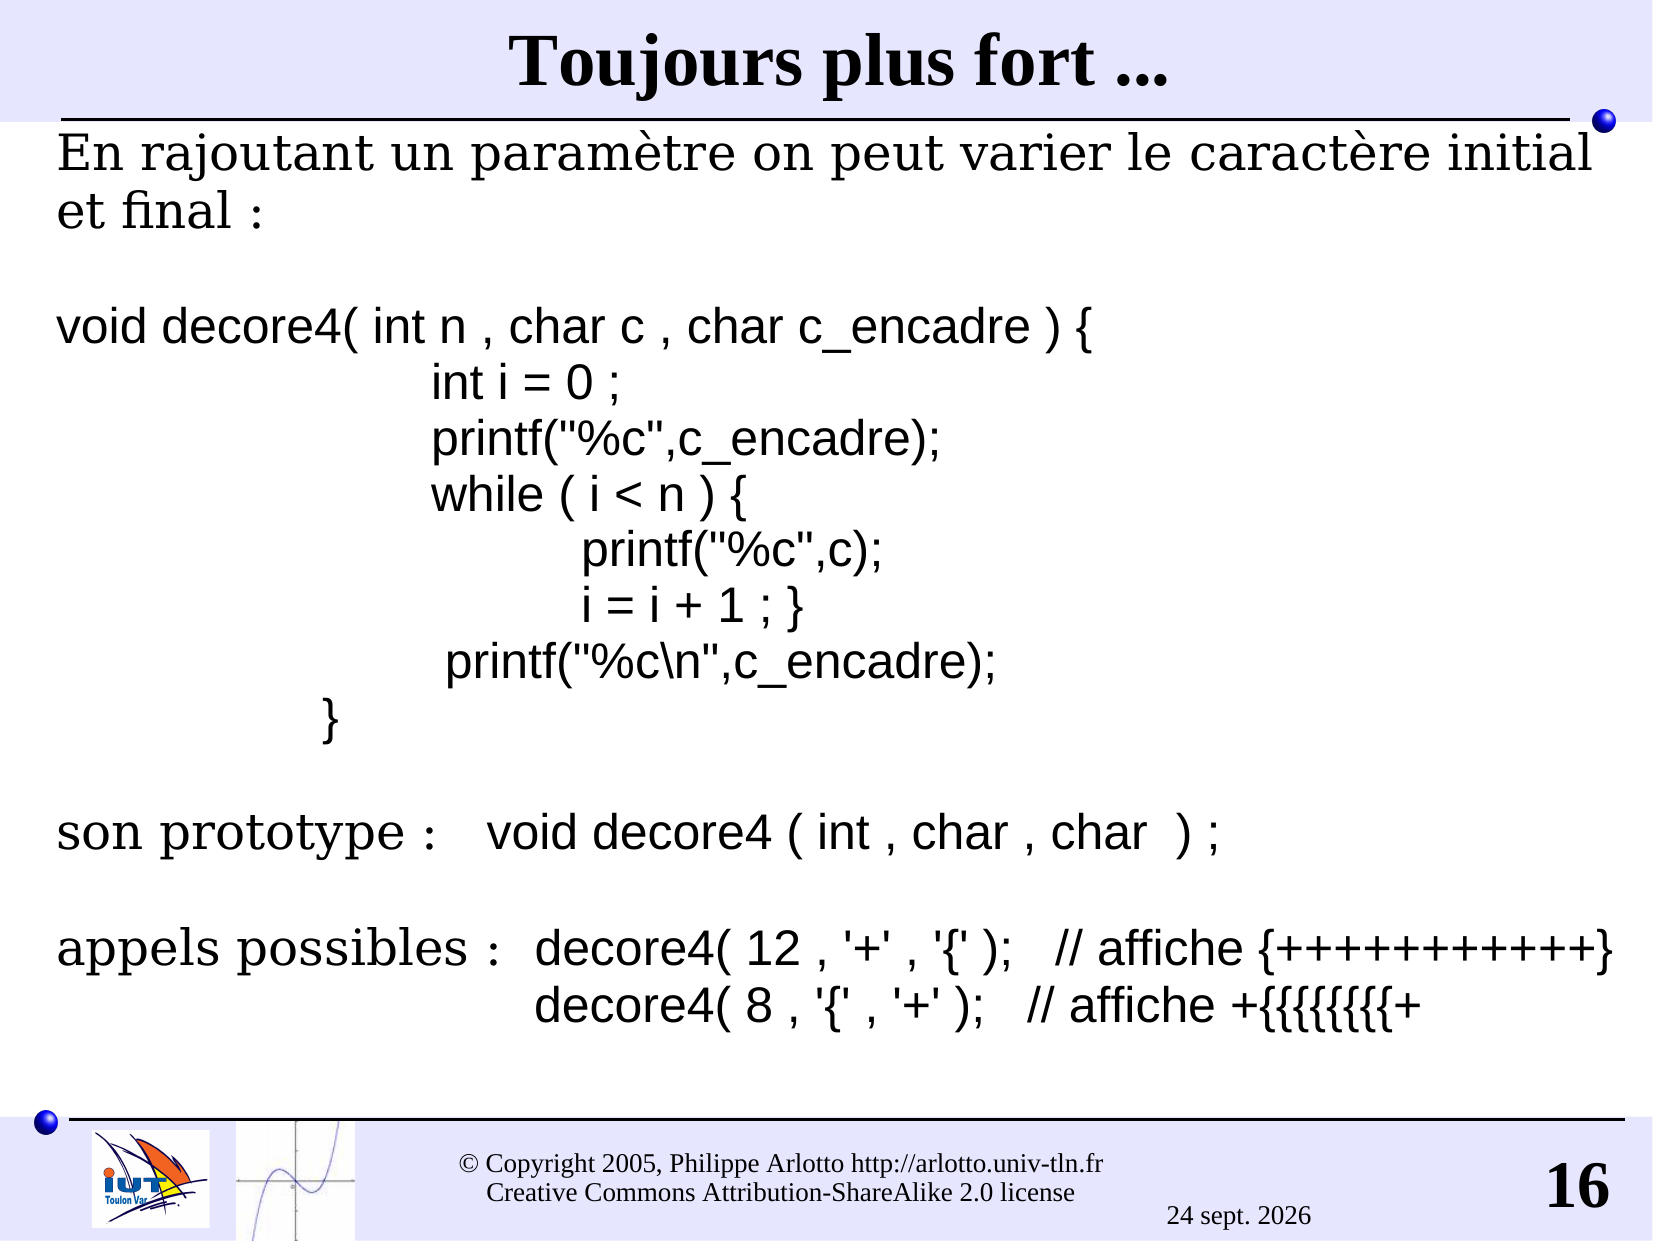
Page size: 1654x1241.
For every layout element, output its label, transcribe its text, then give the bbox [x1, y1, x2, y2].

picture [236, 1121, 355, 1241]
text_box En rajoutant un paramètre on peut varier le caractère initial et final : void decore4( int n , char c , char c_encadre ) { int i = 0 ; printf("%c",c_encadre); while ( i < n ) { printf("%c",c); i = i + 1 ; } printf("%c\n",c_encadre); } son prototype : void decore4 ( int , char , char ) ; appels possibles : decore4( 12 , '+' , '{' ); // affiche {+++++++++++} decore4( 8 , '{' , '+' ); // affiche +{{{{{{{{+ [56, 124, 1643, 1035]
title Toujours plus fort ... [95, 14, 1585, 107]
